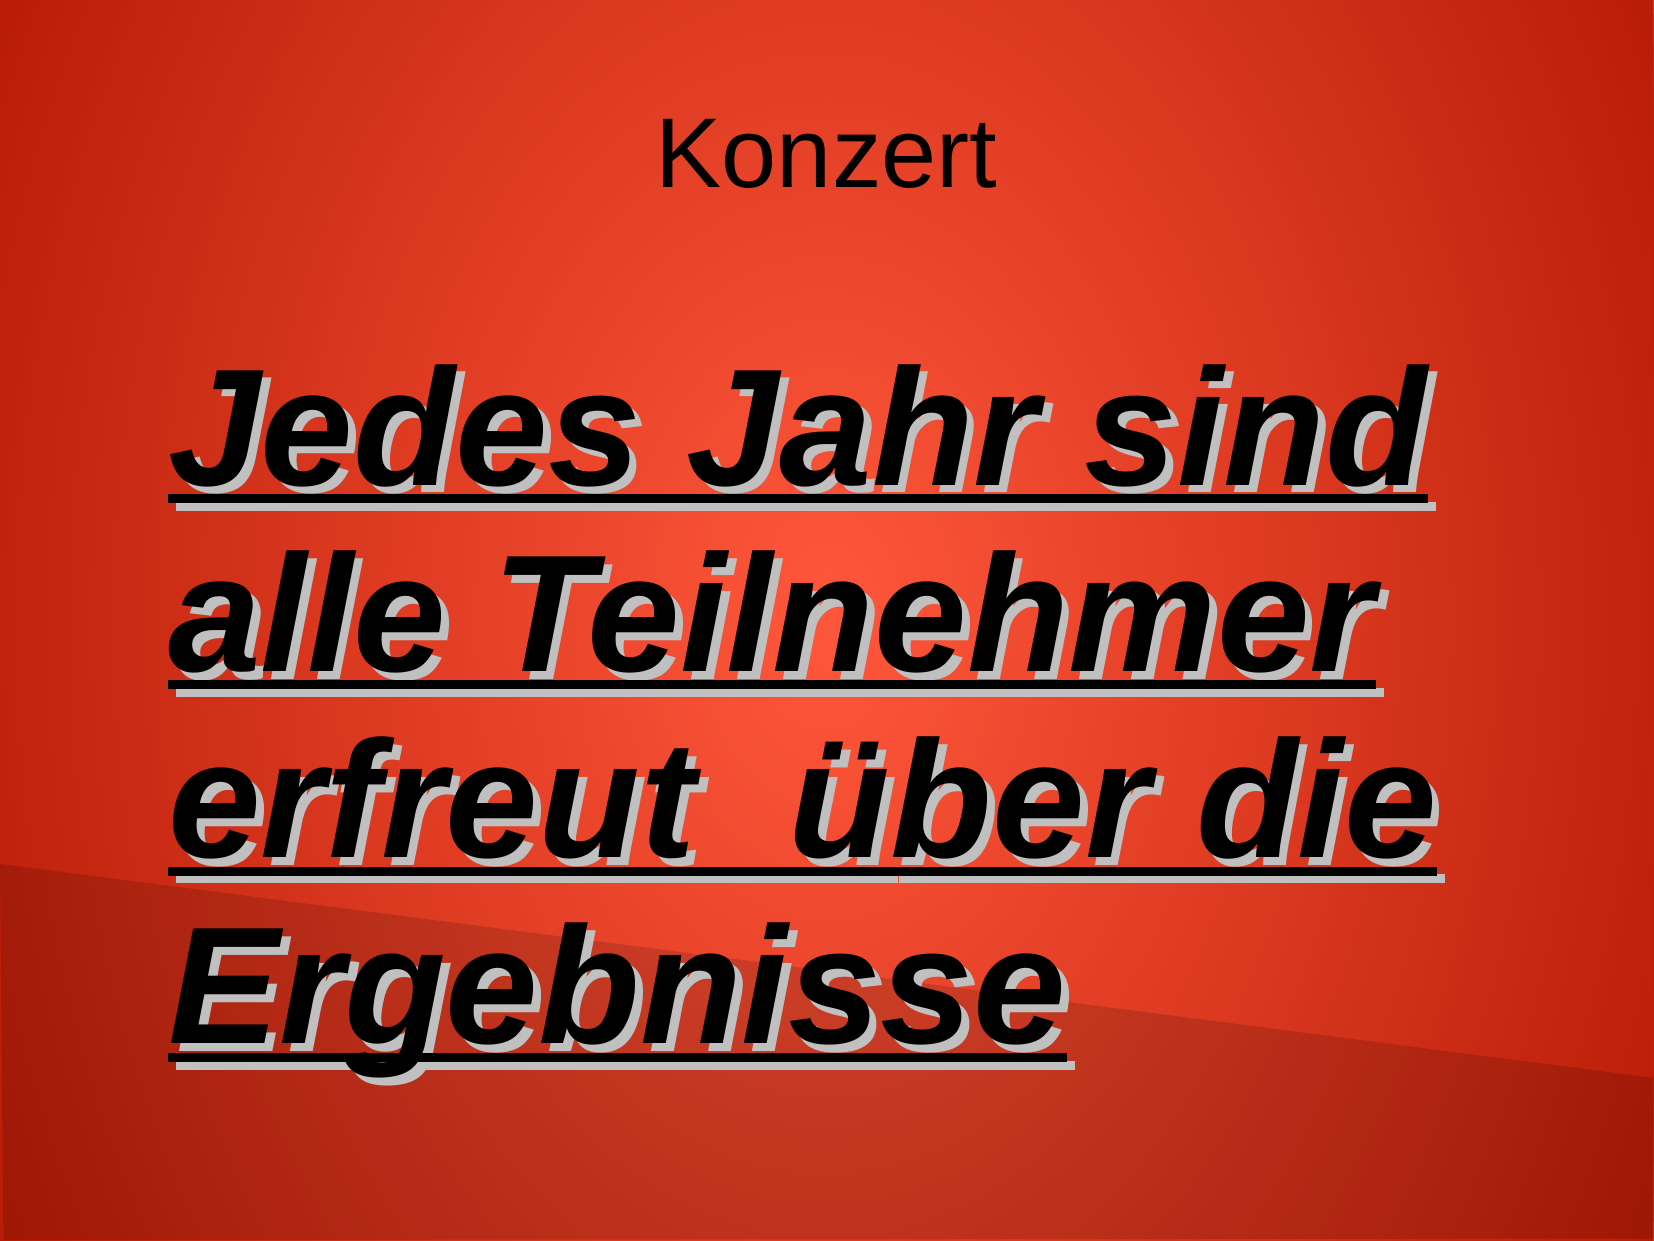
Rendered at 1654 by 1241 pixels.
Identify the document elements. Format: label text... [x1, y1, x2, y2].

title Konzert [82, 49, 1571, 257]
text_box Jedes Jahr sind alle Teilnehmer erfreut über die Ergebnisse [153, 326, 1595, 1087]
